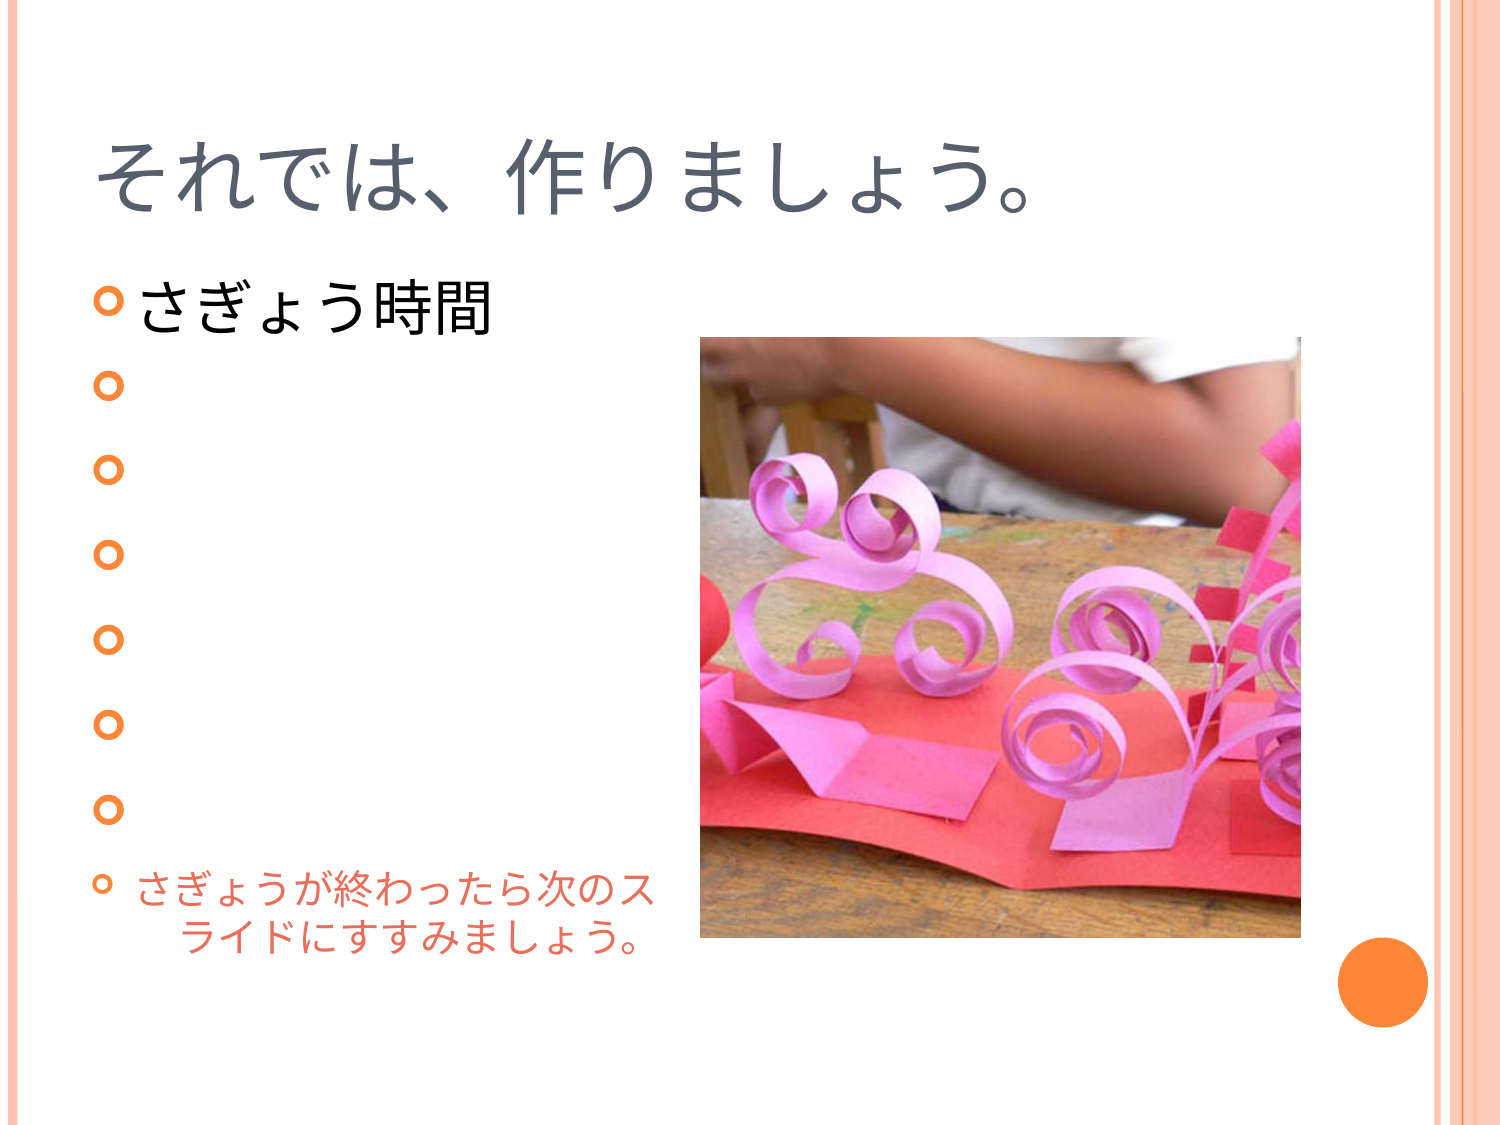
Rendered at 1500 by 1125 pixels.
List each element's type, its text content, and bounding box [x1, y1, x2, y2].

list さぎょう時間 さぎょうが終わったら次のスライドにすすみましょう。 [75, 262, 676, 1013]
title それでは、作りましょう。 [75, 45, 1300, 233]
picture [700, 337, 1301, 938]
